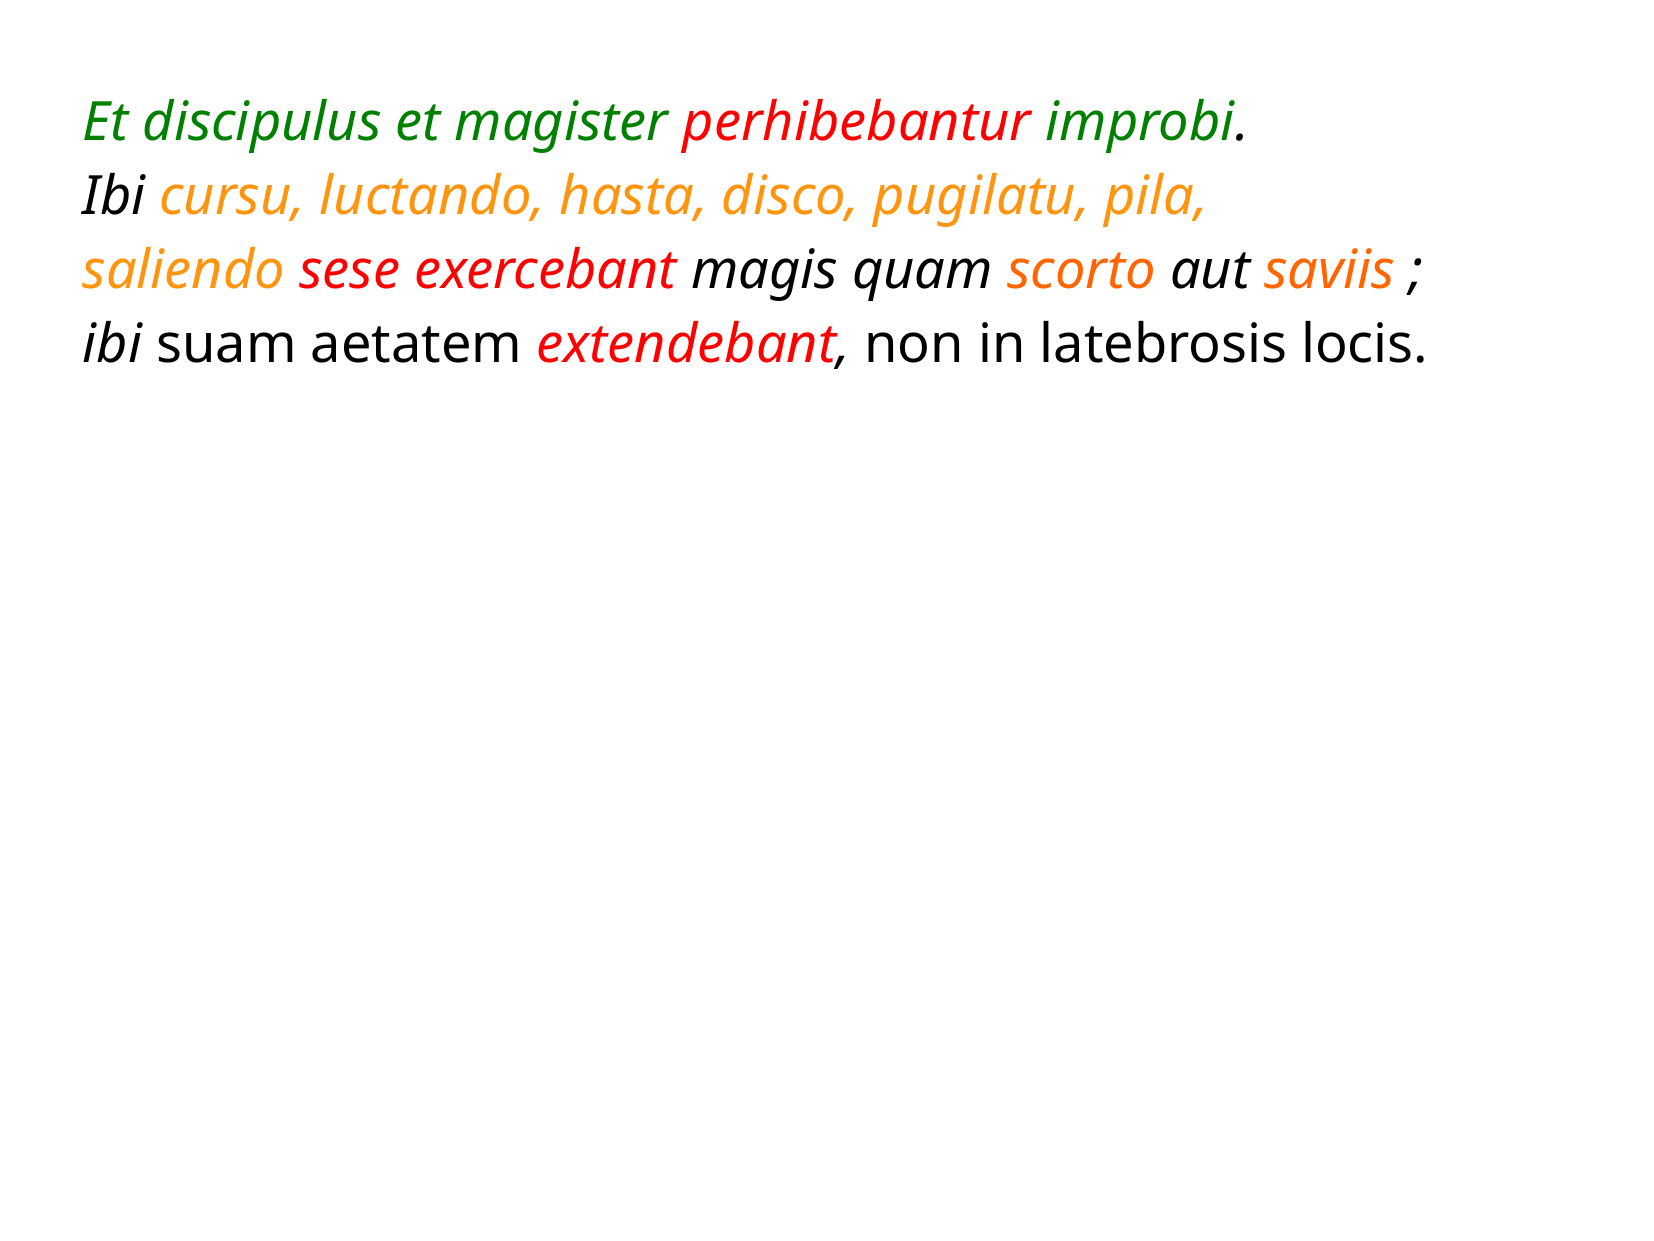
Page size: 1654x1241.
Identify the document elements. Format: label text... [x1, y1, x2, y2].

list Et discipulus et magister perhibebantur improbi. Ibi cursu, luctando, hasta, disco, pugilatu, pila, saliendo sese exercebant magis quam scorto aut saviis ; ibi suam aetatem extendebant, non in latebrosis locis. [82, 82, 1571, 1109]
